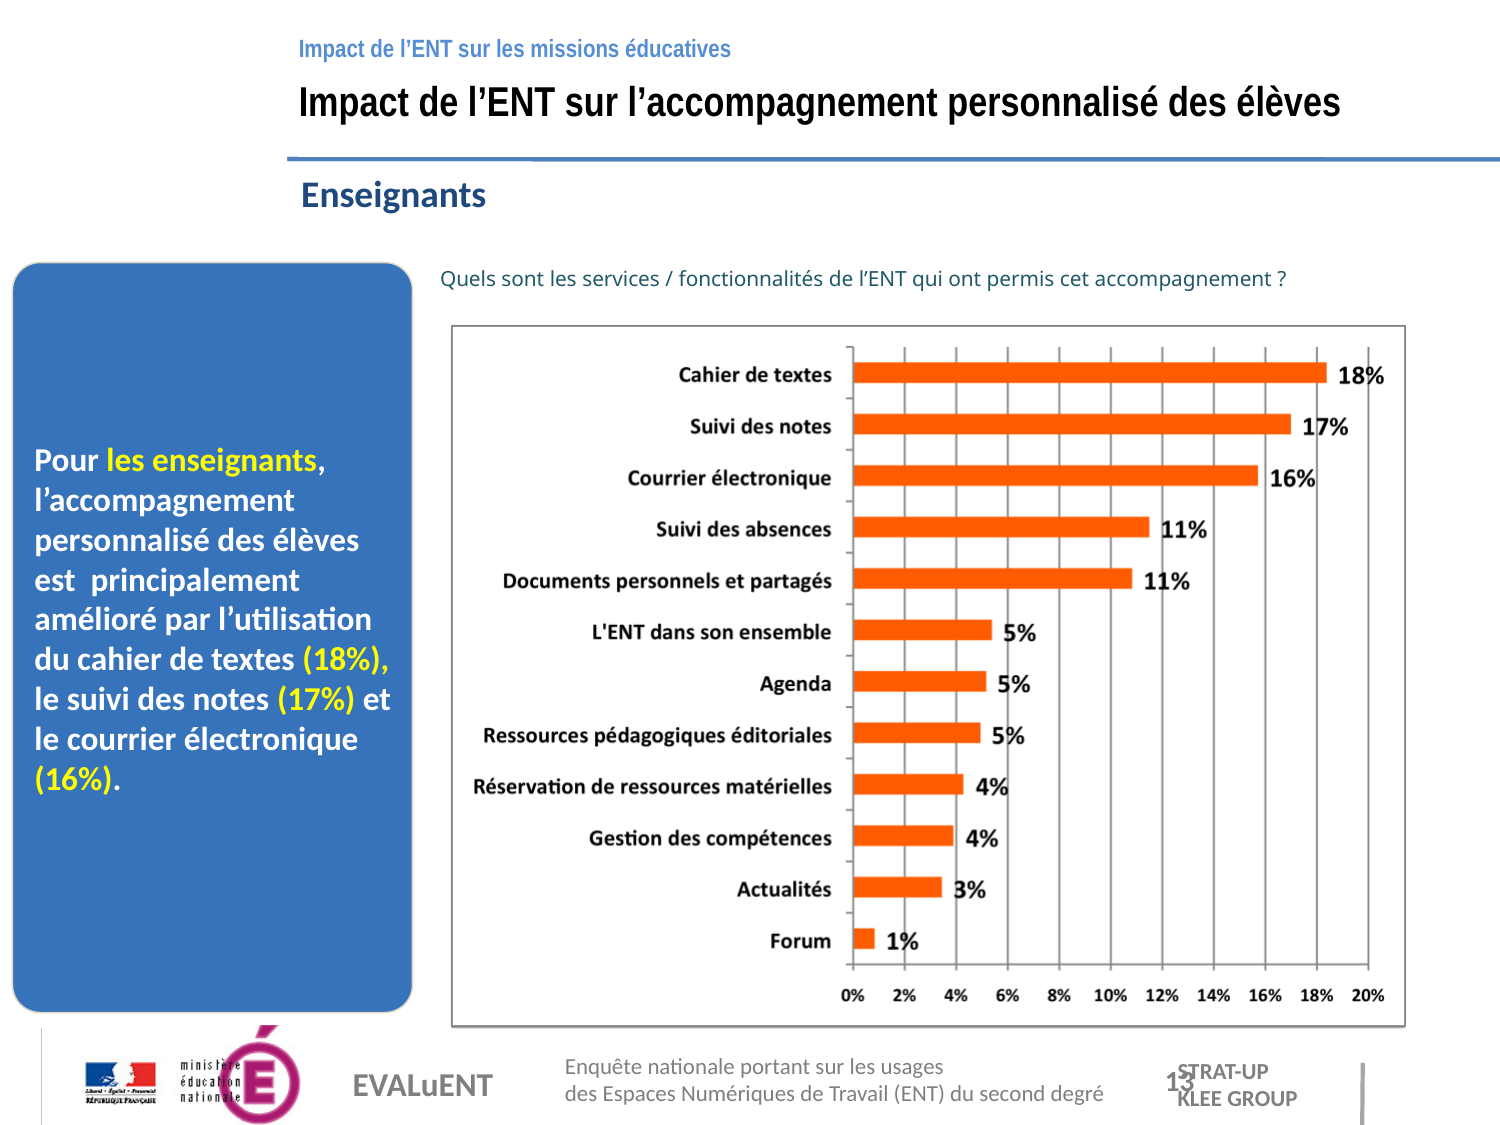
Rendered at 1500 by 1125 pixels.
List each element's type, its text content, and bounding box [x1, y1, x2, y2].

text_box Quels sont les services / fonctionnalités de l’ENT qui ont permis cet accompagnement ? [425, 258, 1500, 300]
text_box Enseignants [286, 162, 504, 224]
text_box [1074, 1050, 1426, 1110]
text_box Impact de l’ENT sur les missions éducatives Impact de l’ENT sur l’accompagnement personnalisé des élèves [284, 25, 1500, 100]
picture [450, 324, 1407, 1028]
text_box Pour les enseignants, l’accompagnement personnalisé des élèves est principalement amélioré par l’utilisation du cahier de textes (18%), le suivi des notes (17%) et le courrier électronique (16%). [12, 262, 413, 1013]
